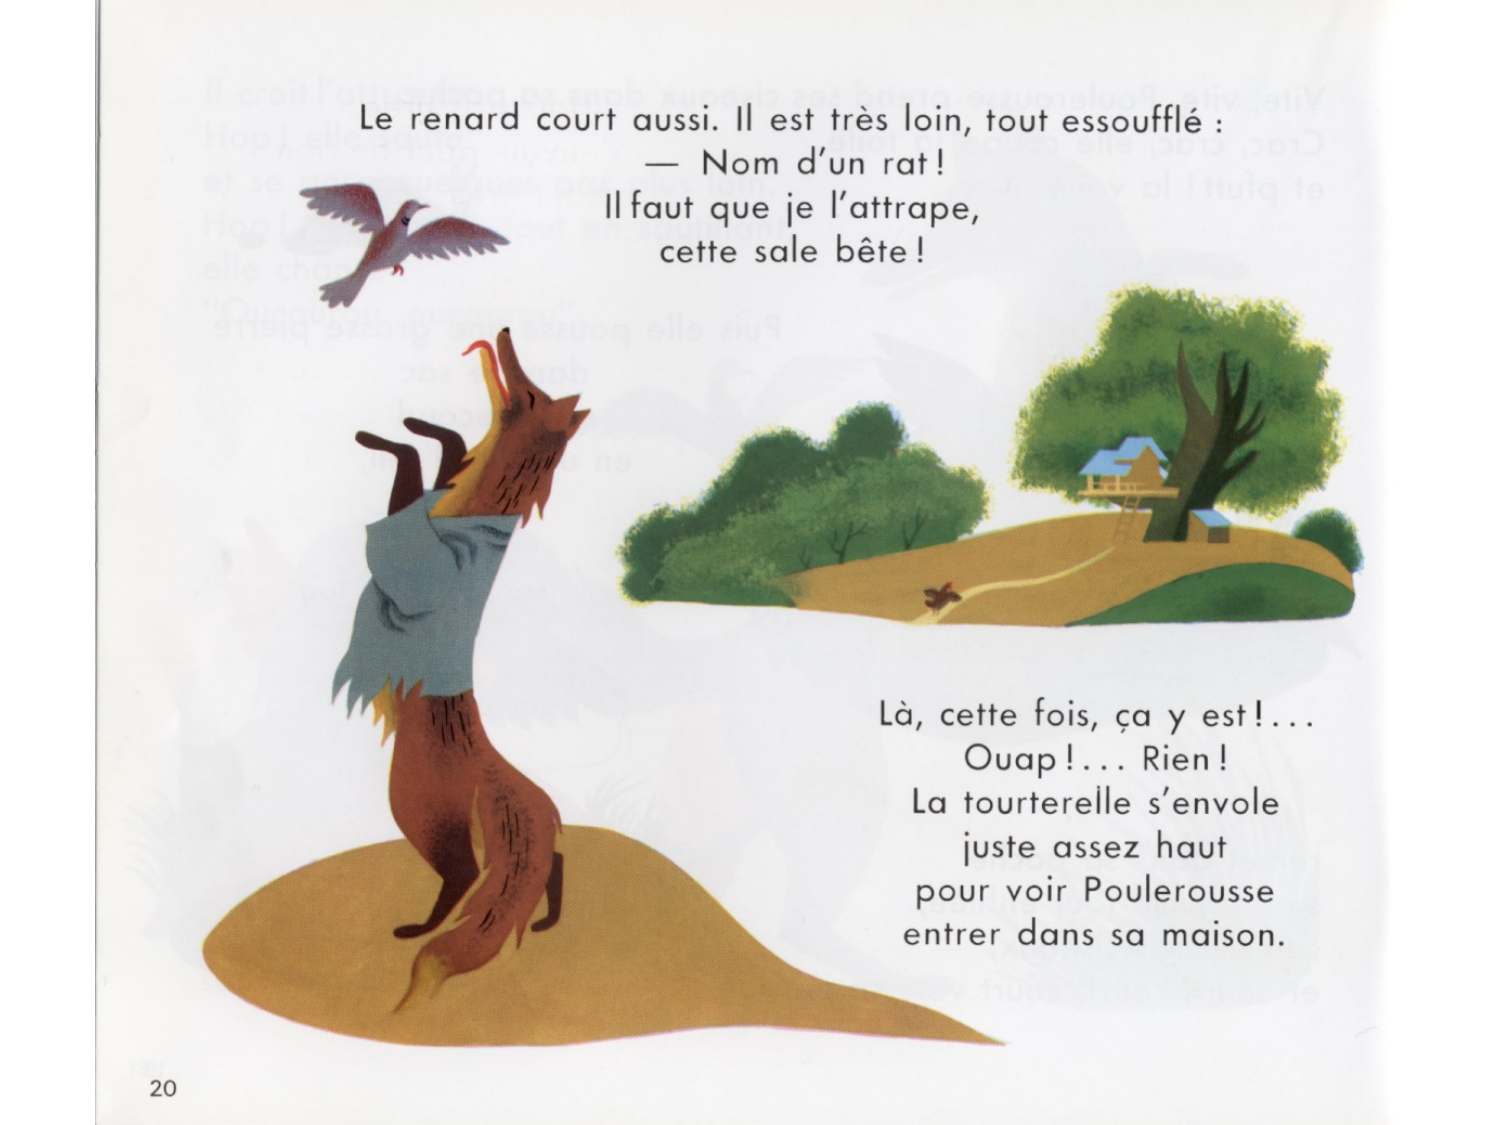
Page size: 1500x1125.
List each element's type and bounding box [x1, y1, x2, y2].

picture [95, 0, 1404, 1125]
